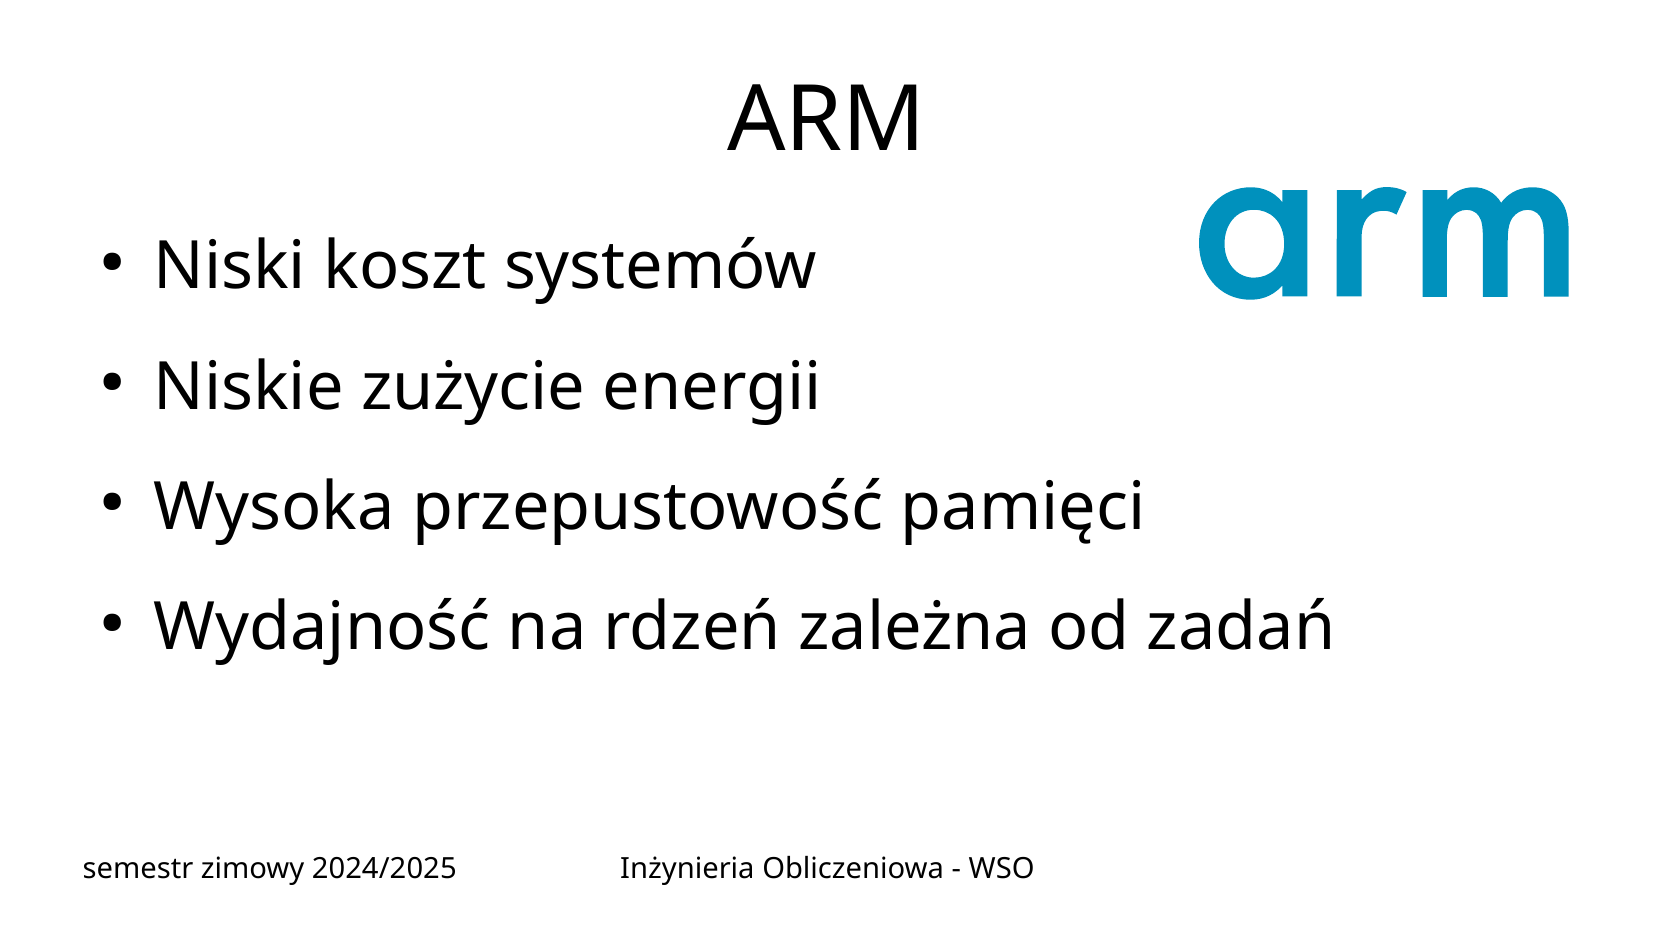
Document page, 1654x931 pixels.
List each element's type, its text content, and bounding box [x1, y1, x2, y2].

list Niski koszt systemów Niskie zużycie energii Wysoka przepustowość pamięci Wydajność na rdzeń zależna od zadań [82, 217, 1571, 758]
title ARM [82, 37, 1571, 193]
picture [1197, 185, 1570, 302]
